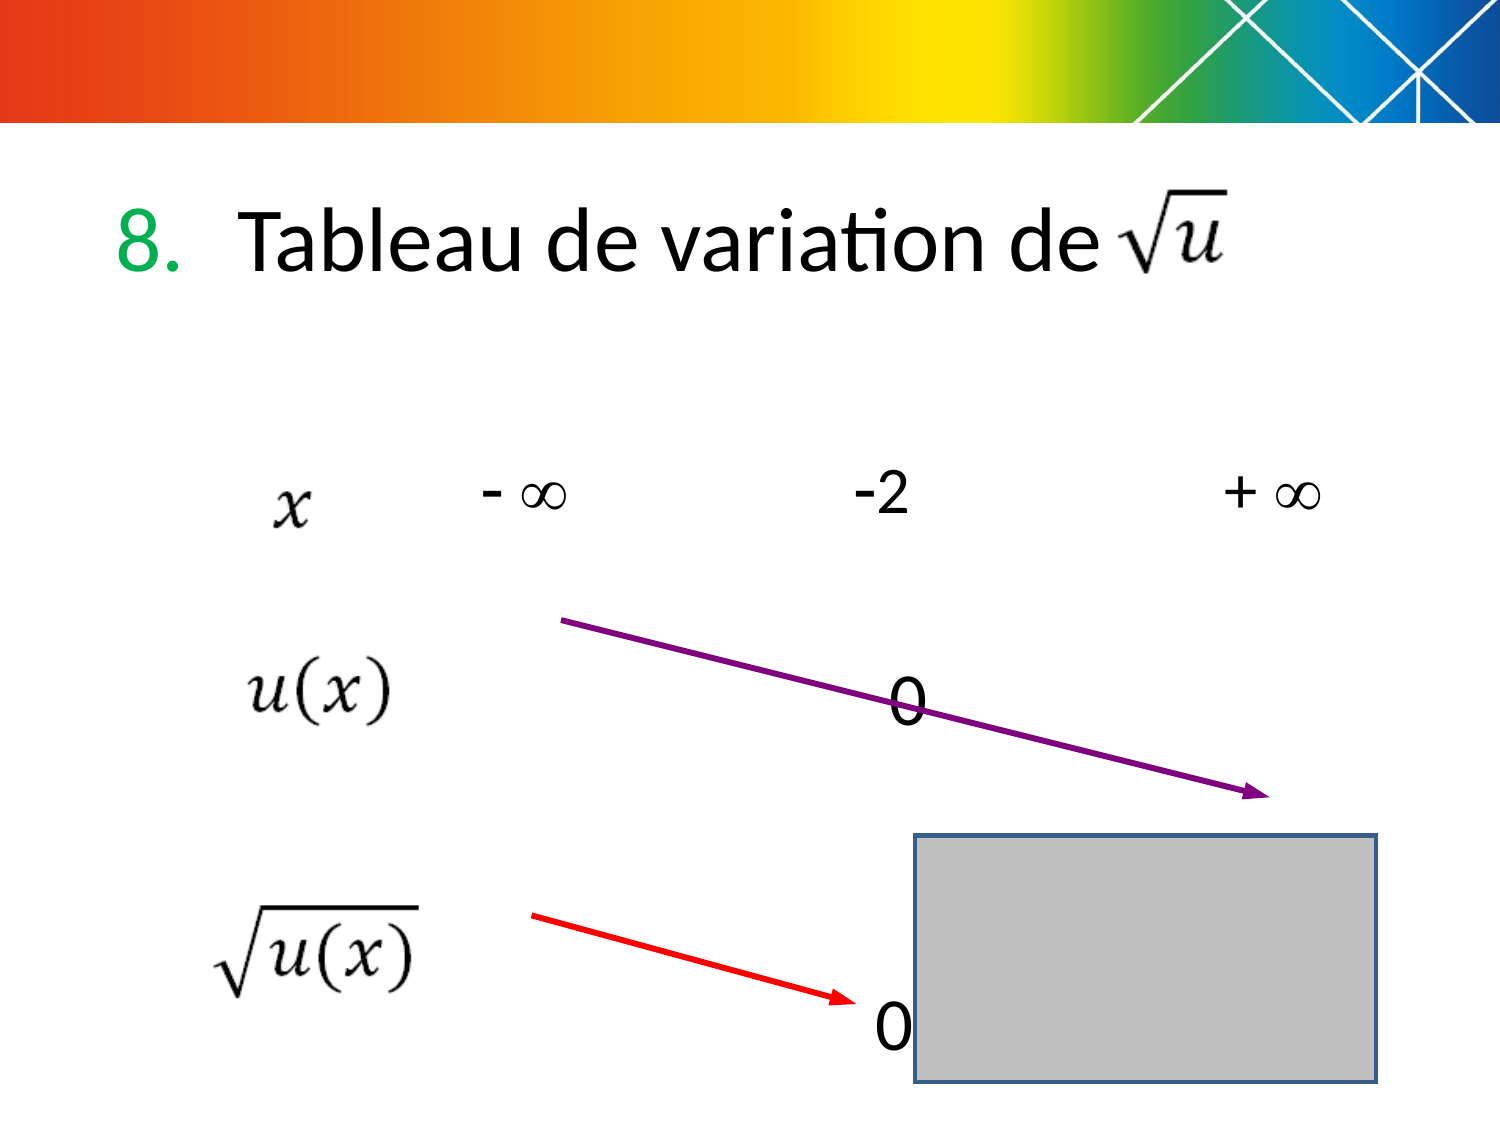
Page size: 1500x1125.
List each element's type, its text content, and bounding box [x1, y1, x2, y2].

table_header [207, 421, 466, 553]
title Tableau de variation de [100, 163, 1426, 305]
table_cell [207, 838, 466, 1083]
table_cell [207, 553, 466, 838]
table_cell 0 [466, 838, 915, 1083]
picture [253, 479, 325, 541]
picture [1104, 172, 1253, 303]
table_header   2 +  [466, 421, 1372, 553]
picture [0, 0, 1359, 123]
text_box [915, 835, 1376, 1083]
table_cell 0 [466, 553, 1372, 838]
picture [1340, 0, 1500, 123]
picture [242, 645, 402, 736]
